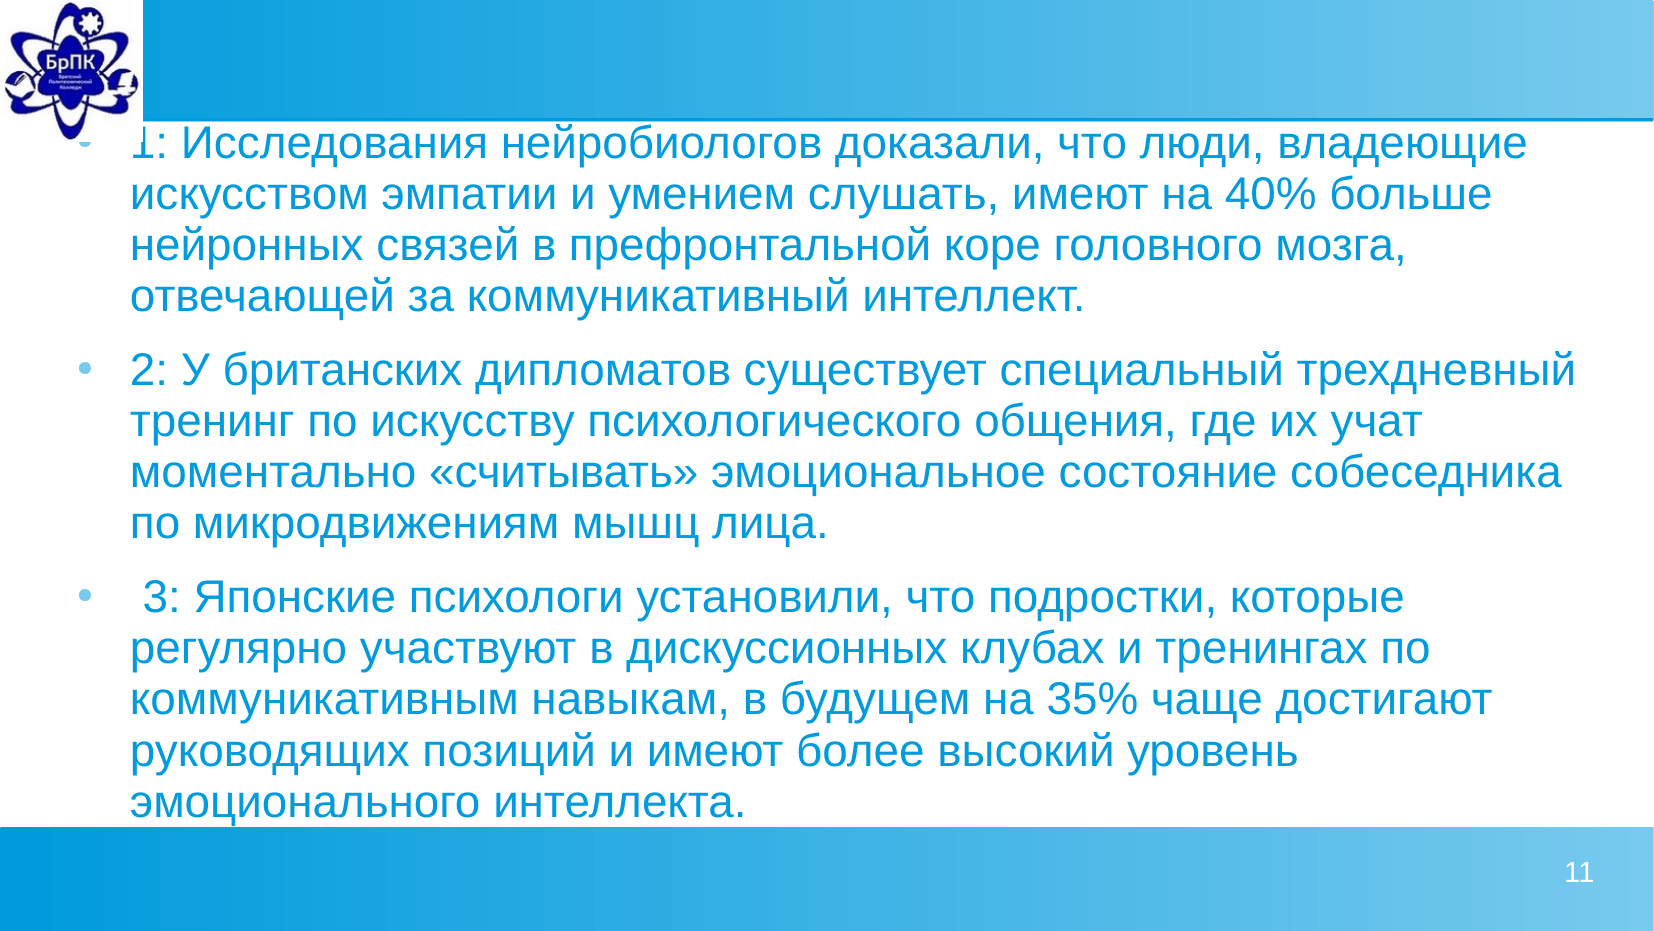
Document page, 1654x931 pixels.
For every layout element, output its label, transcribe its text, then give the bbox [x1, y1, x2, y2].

list 1: Исследования нейробиологов доказали, что люди, владеющие искусством эмпатии и умением слушать, имеют на 40% больше нейронных связей в префронтальной коре головного мозга, отвечающей за коммуникативный интеллект. 2: У британских дипломатов существует специальный трехдневный тренинг по искусству психологического общения, где их учат моментально «считывать» эмоциональное состояние собеседника по микродвижениям мышц лица. 3: Японские психологи установили, что подростки, которые регулярно участвуют в дискуссионных клубах и тренингах по коммуникативным навыкам, в будущем на 35% чаще достигают руководящих позиций и имеют более высокий уровень эмоционального интеллекта. [59, 116, 1595, 726]
picture [0, 0, 143, 143]
